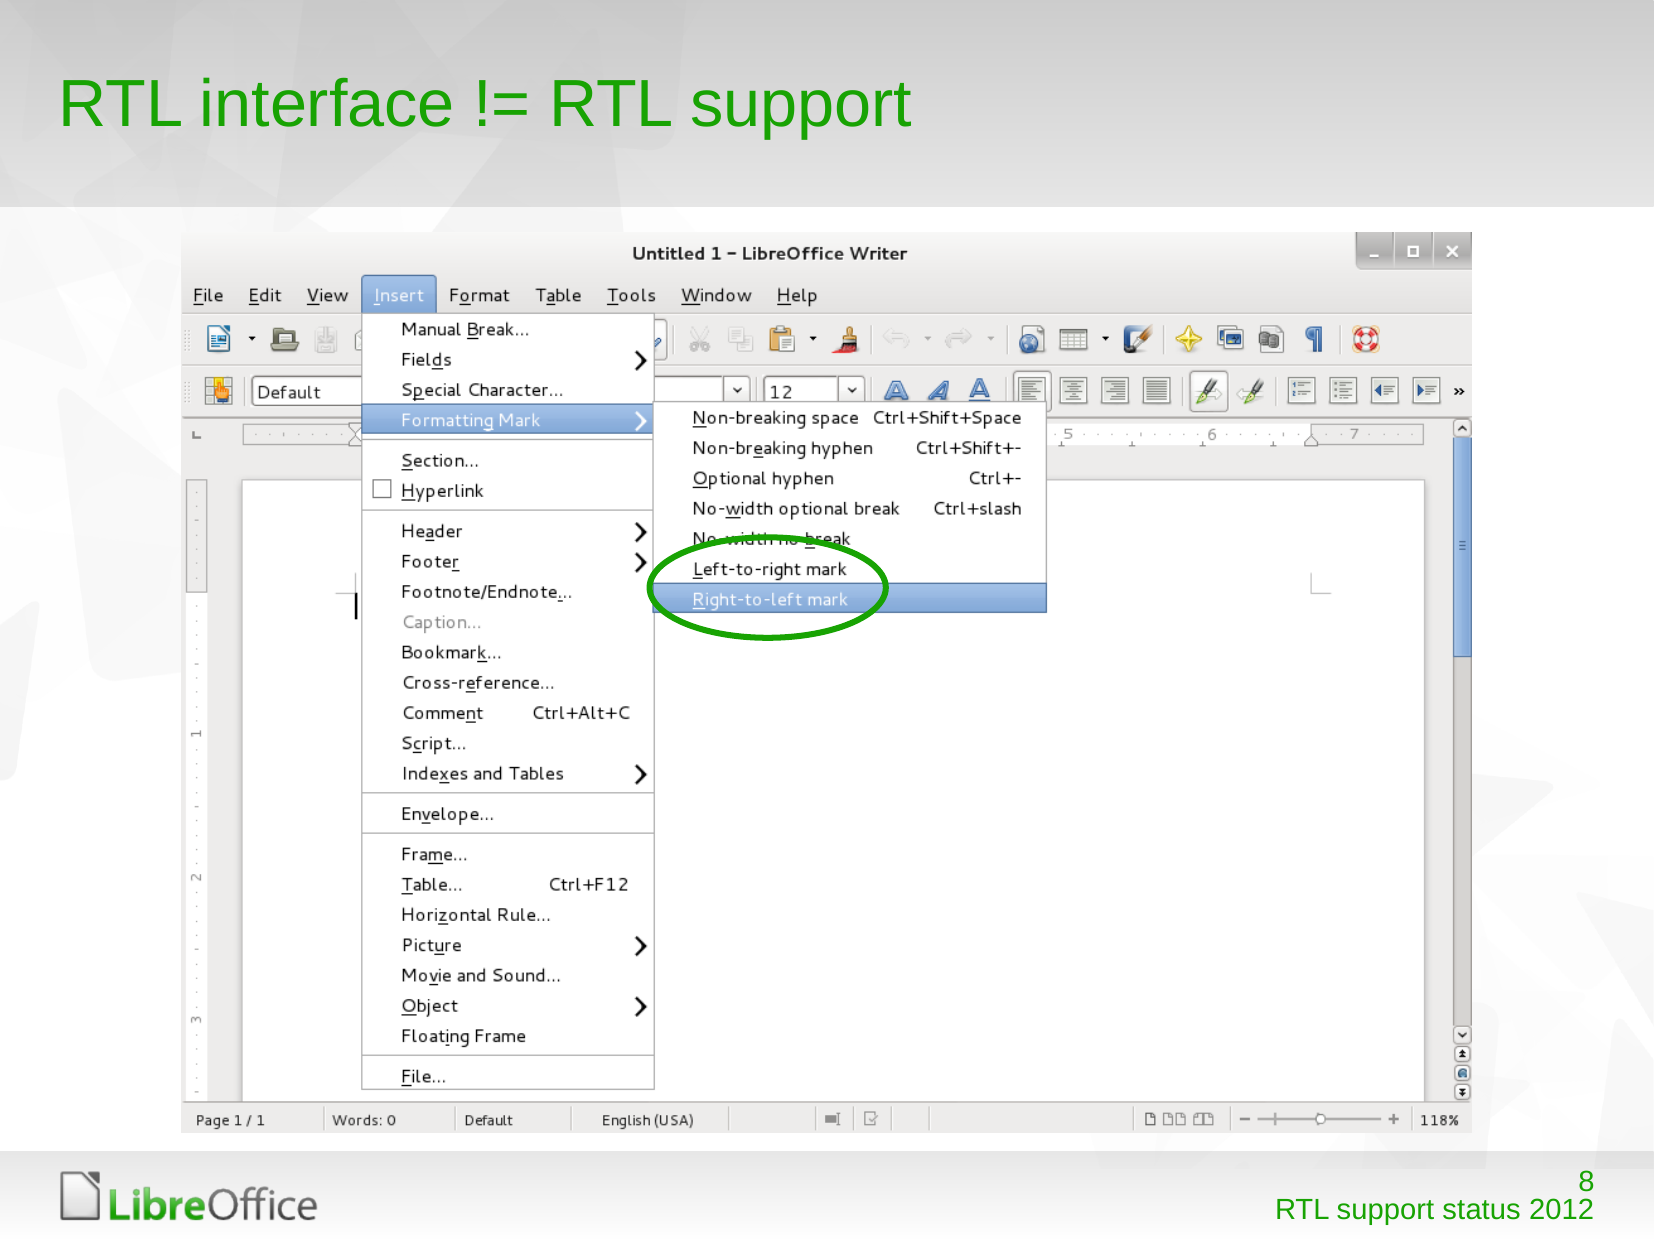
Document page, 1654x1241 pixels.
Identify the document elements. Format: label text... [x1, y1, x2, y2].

picture [41, 1152, 337, 1240]
title RTL interface != RTL support [59, 29, 1595, 178]
picture [0, 0, 1654, 1169]
